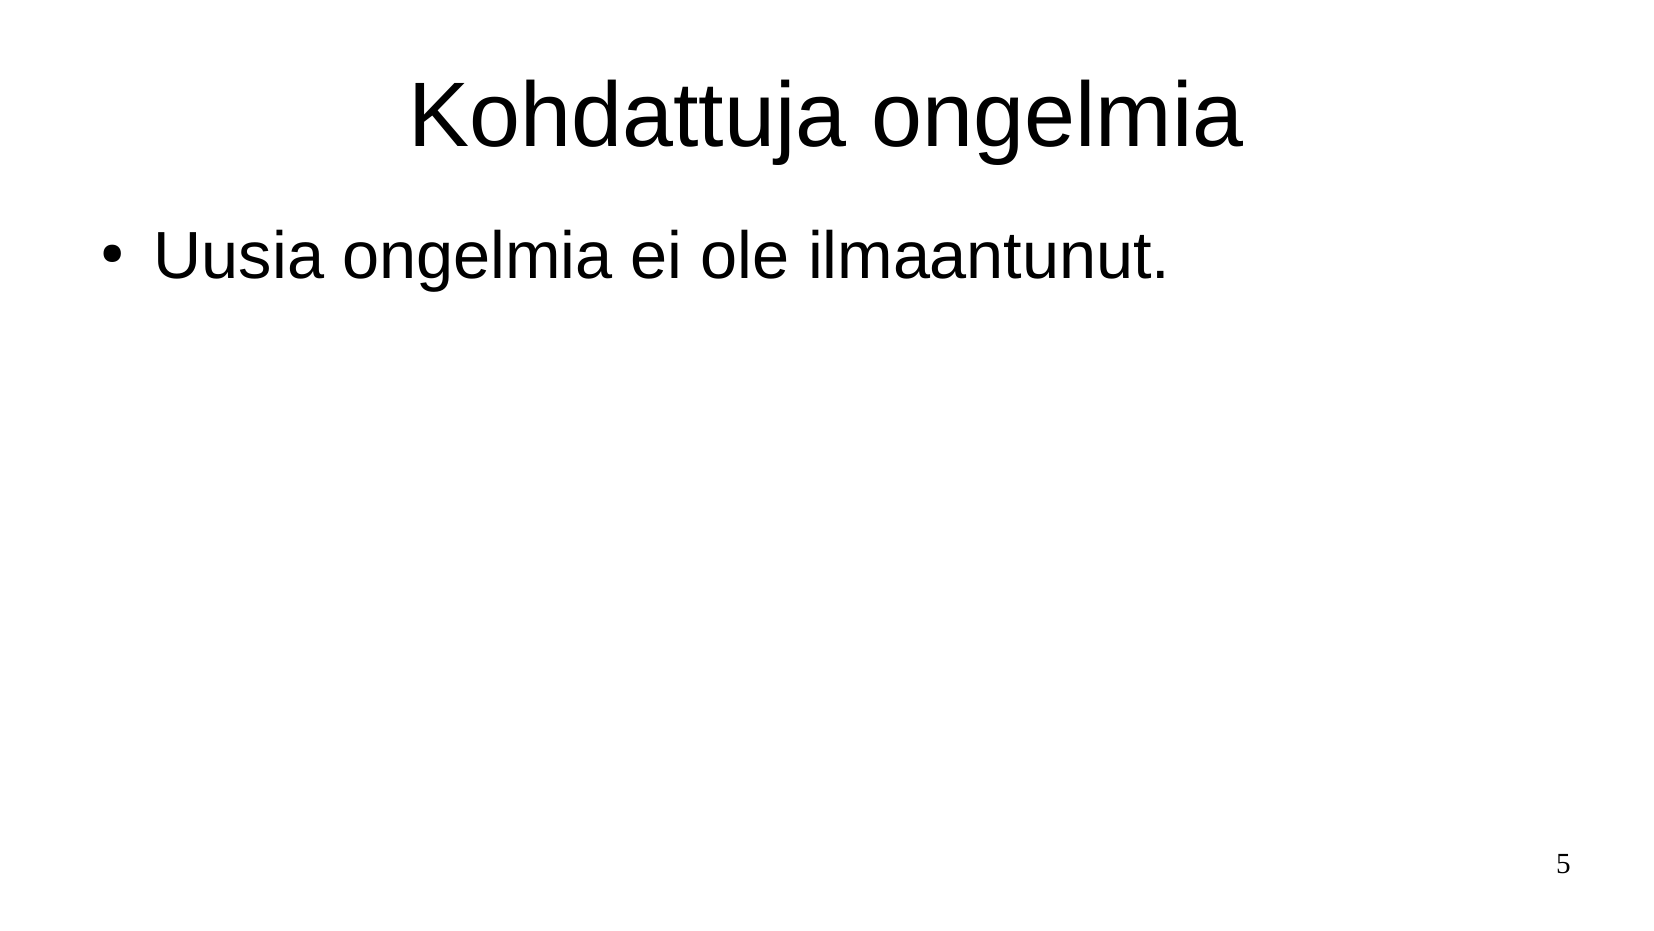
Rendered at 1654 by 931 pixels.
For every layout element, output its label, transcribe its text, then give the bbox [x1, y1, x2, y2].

title Kohdattuja ongelmia [82, 37, 1571, 193]
list Uusia ongelmia ei ole ilmaantunut. [82, 217, 1571, 758]
